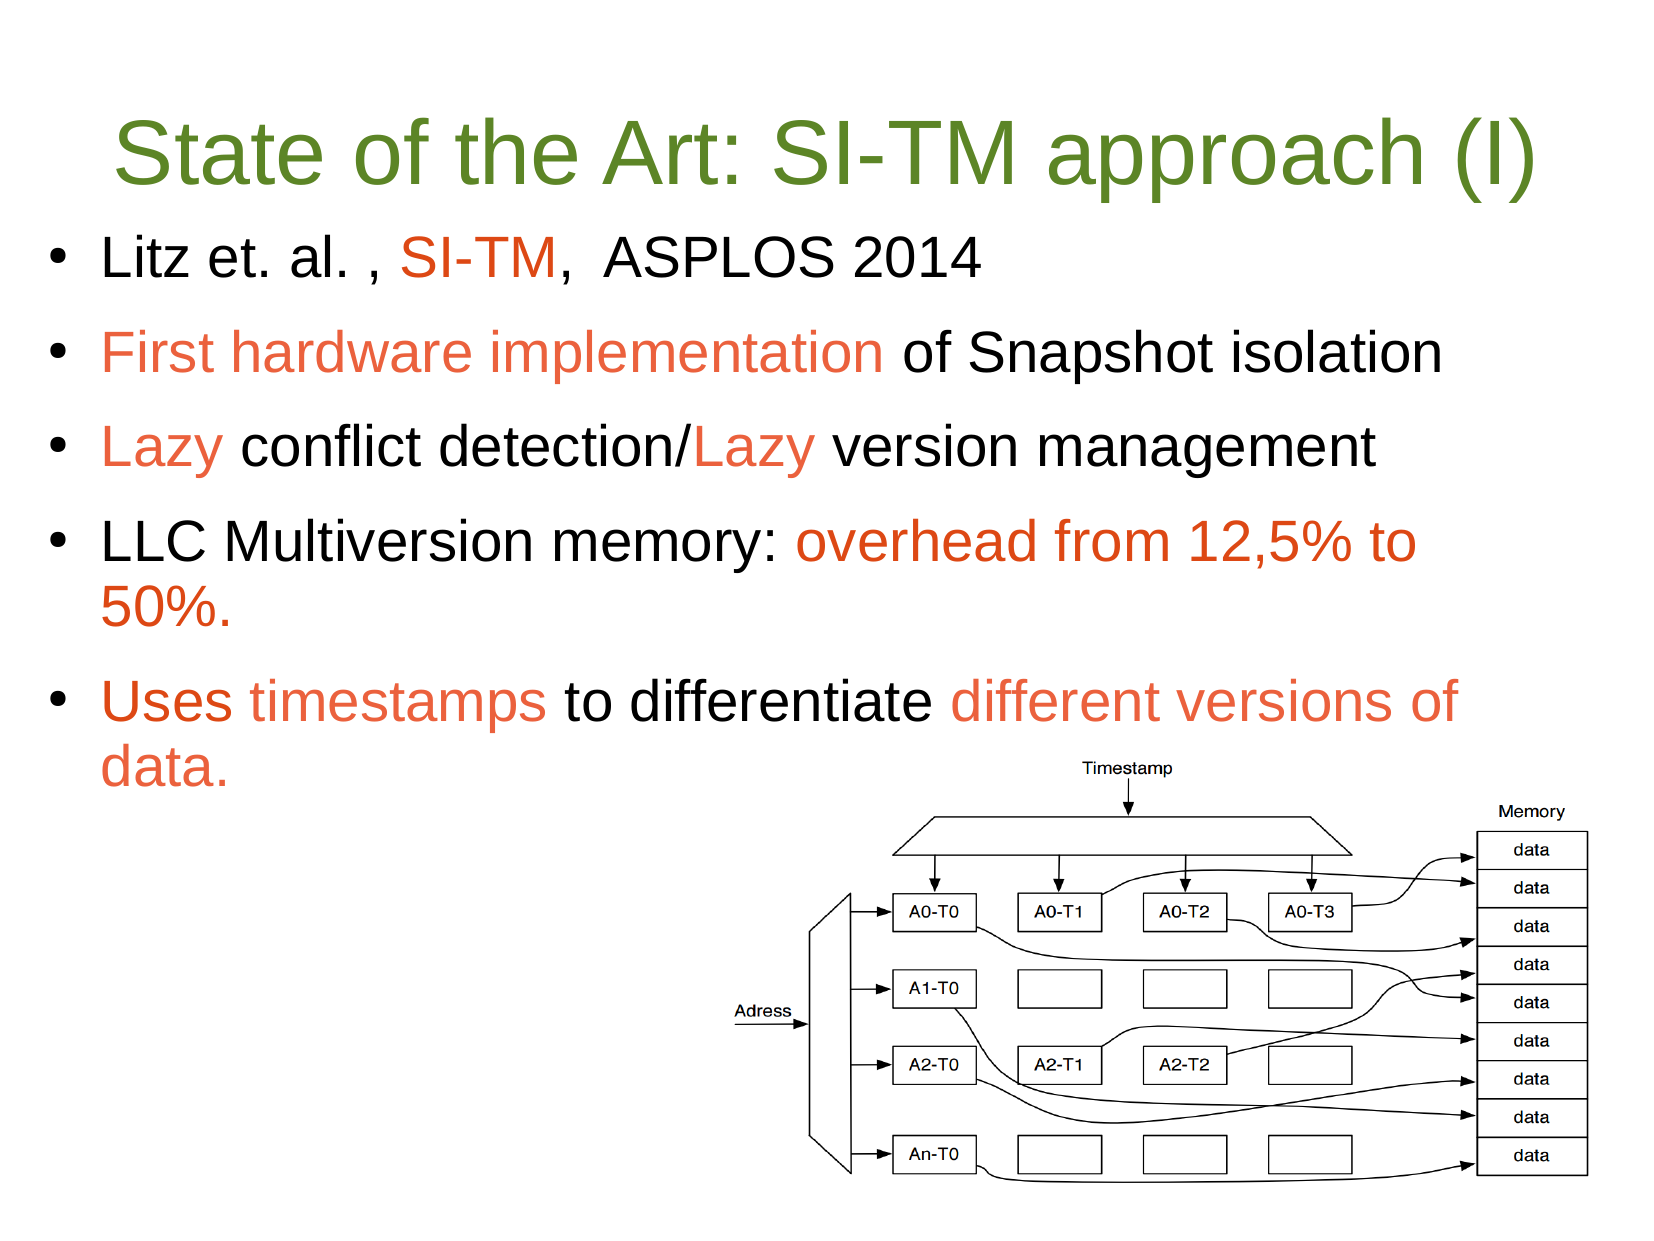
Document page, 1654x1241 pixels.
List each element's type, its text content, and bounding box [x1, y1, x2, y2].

title State of the Art: SI-TM approach (I) [82, 49, 1571, 257]
picture [690, 734, 1654, 1231]
list Litz et. al. , SI-TM, ASPLOS 2014 First hardware implementation of Snapshot isolation Lazy conflict detection/Lazy version management LLC Multiversion memory: overhead from 12,5% to 50%. Uses timestamps to differentiate different versions of data. [30, 225, 1486, 1201]
